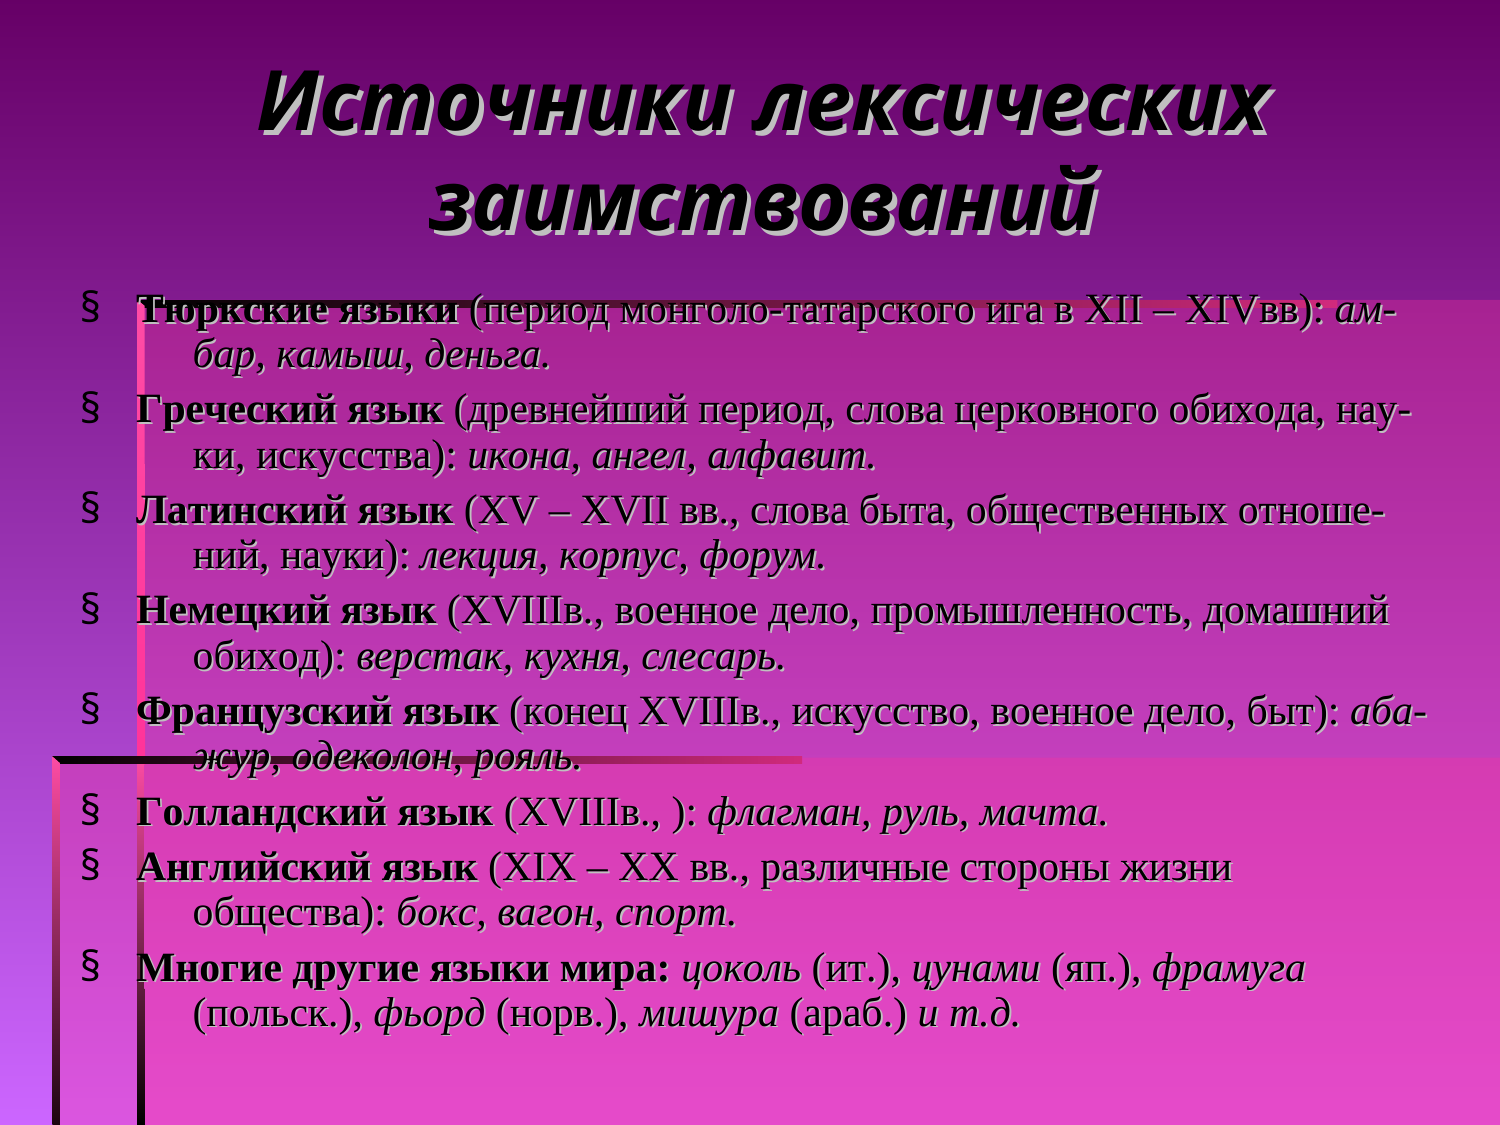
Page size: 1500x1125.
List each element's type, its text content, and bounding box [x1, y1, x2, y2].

title Источники лексических заимствований [75, 40, 1451, 221]
list Тюркские языки (период монголо-татарского ига в ХII – ХIVвв): ам-бар, камыш, деньга. Греческий язык (древнейший период, слова церковного обихода, нау-ки, искусства): икона, ангел, алфавит. Латинский язык (ХV – ХVII вв., слова быта, общественных отноше-ний, науки): лекция, корпус, форум. Немецкий язык (ХVIIIв., военное дело, промышленность, домашний обиход): верстак, кухня, слесарь. Французский язык (конец ХVIIIв., искусство, военное дело, быт): аба-жур, одеколон, рояль. Голландский язык (ХVIIIв., ): флагман, руль, мачта. Английский язык (XIX – XX вв., различные стороны жизни общества): бокс, вагон, спорт. Многие другие языки мира: цоколь (ит.), цунами (яп.), фрамуга (польск.), фьорд (норв.), мишура (араб.) и т.д. [64, 278, 1452, 1059]
